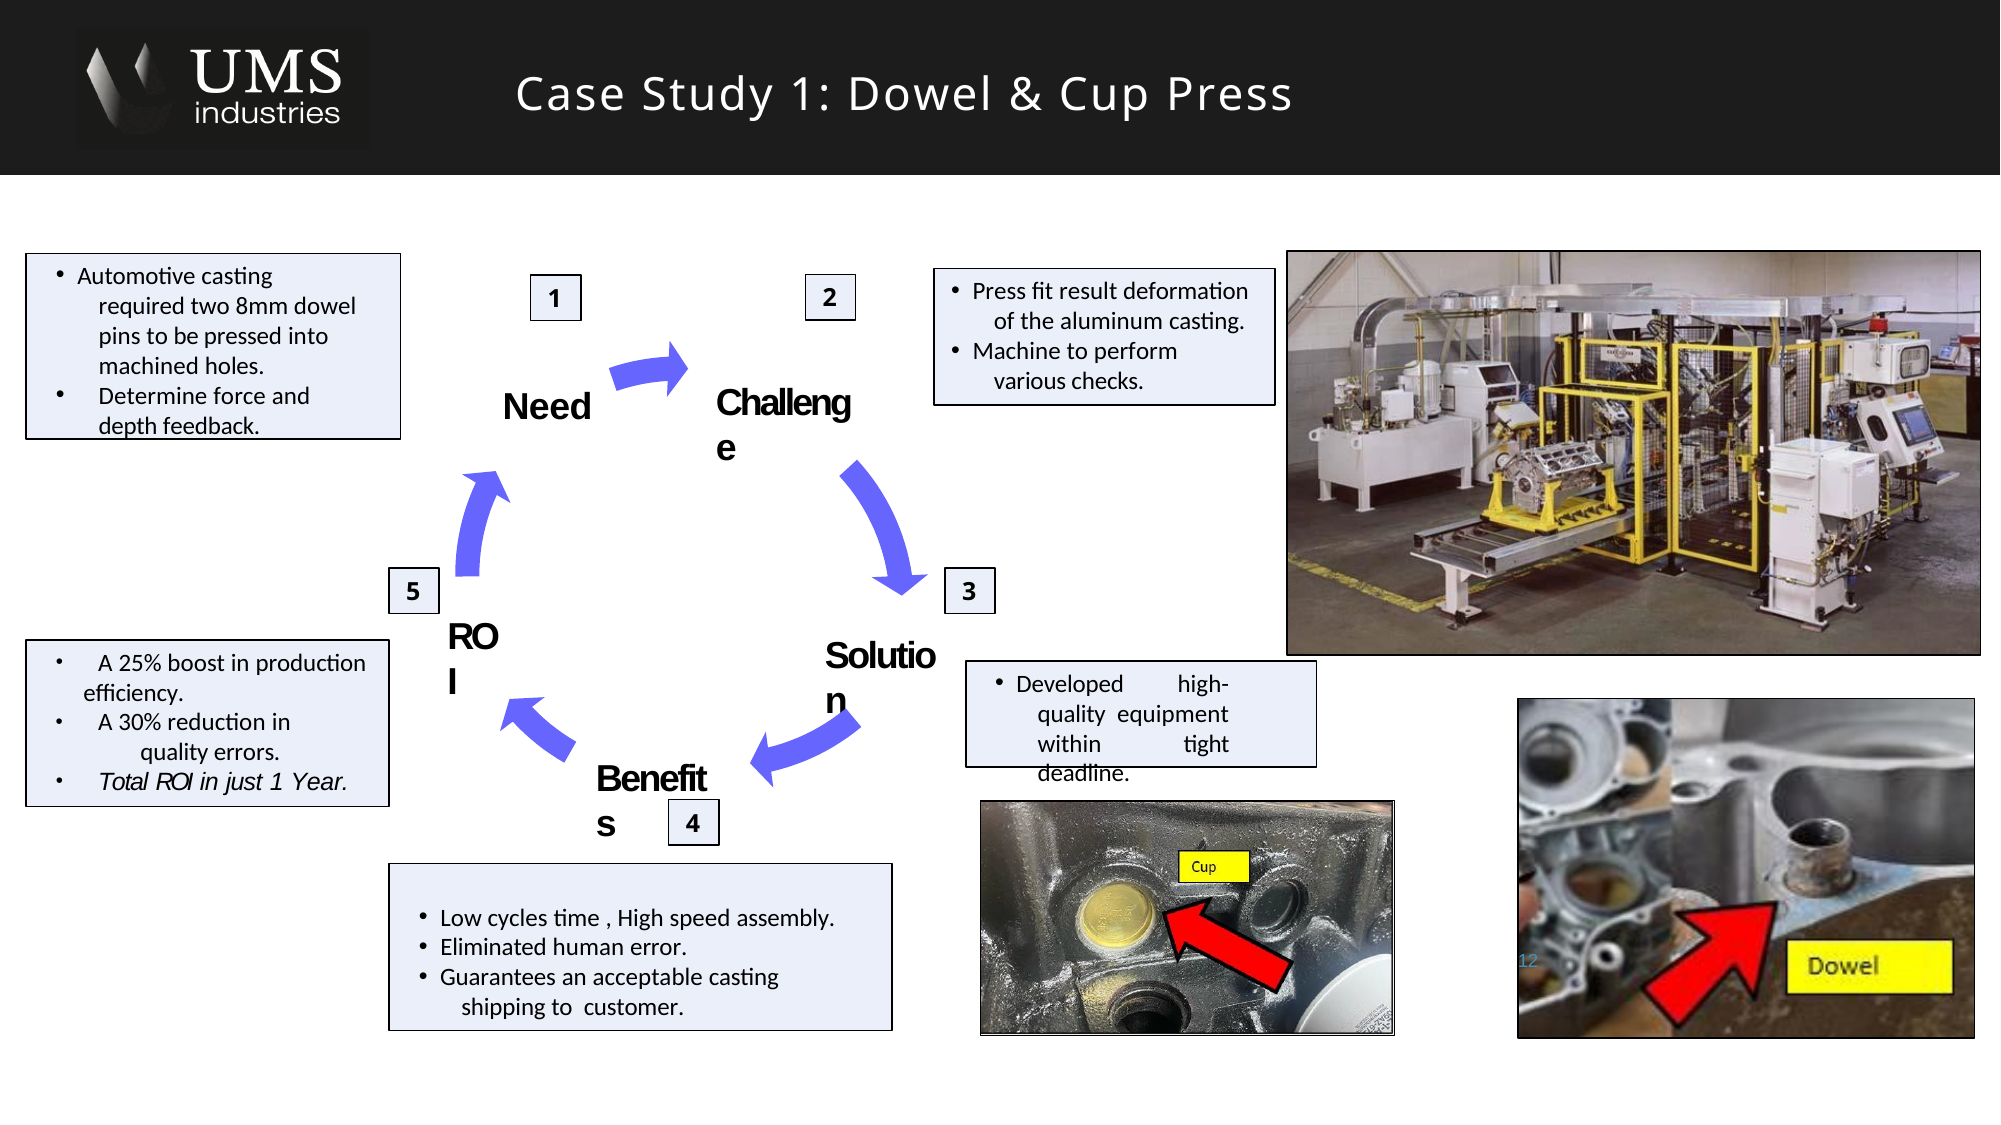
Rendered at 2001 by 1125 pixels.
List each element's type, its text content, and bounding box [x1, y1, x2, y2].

text_box [750, 708, 862, 788]
picture [1288, 252, 1980, 654]
text_box Challenge [713, 375, 871, 426]
text_box ROI [445, 609, 506, 659]
text_box Developed high-quality equipment within tight deadline. [966, 665, 1316, 760]
text_box Press fit result deformation of the aluminum casting. Machine to perform various checks. [947, 272, 1257, 397]
text_box Automotive casting required two 8mm dowel pins to be pressed into machined holes. Determine force and depth feedback. [26, 253, 401, 421]
text_box 12 [1517, 698, 1975, 1039]
text_box Benefits [593, 751, 727, 802]
text_box [390, 569, 438, 613]
text_box Need [500, 379, 600, 429]
text_box 4 [683, 804, 704, 840]
text_box [608, 340, 689, 397]
text_box Case Study 1: Dowel & Cup Press [500, 57, 1924, 128]
picture [76, 27, 369, 150]
text_box A 25% boost in production efficiency. A 30% reduction in quality errors. Total ROI in just 1 Year. [26, 639, 389, 807]
text_box 1 [545, 280, 566, 315]
text_box [531, 276, 580, 320]
text_box [455, 471, 511, 577]
text_box 5 [403, 573, 425, 608]
text_box 3 [959, 573, 981, 608]
text_box [0, 0, 2000, 175]
text_box [935, 269, 1274, 404]
text_box [839, 459, 928, 596]
text_box [967, 760, 1316, 766]
text_box [946, 569, 994, 613]
text_box Low cycles time , High speed assembly. Eliminated human error. Guarantees an acceptable casting shipping to customer. [388, 863, 893, 1031]
text_box [499, 697, 577, 763]
text_box 2 [820, 279, 841, 314]
text_box Solution [822, 628, 957, 678]
picture [981, 801, 1394, 1035]
text_box [806, 275, 855, 319]
text_box [669, 800, 718, 844]
